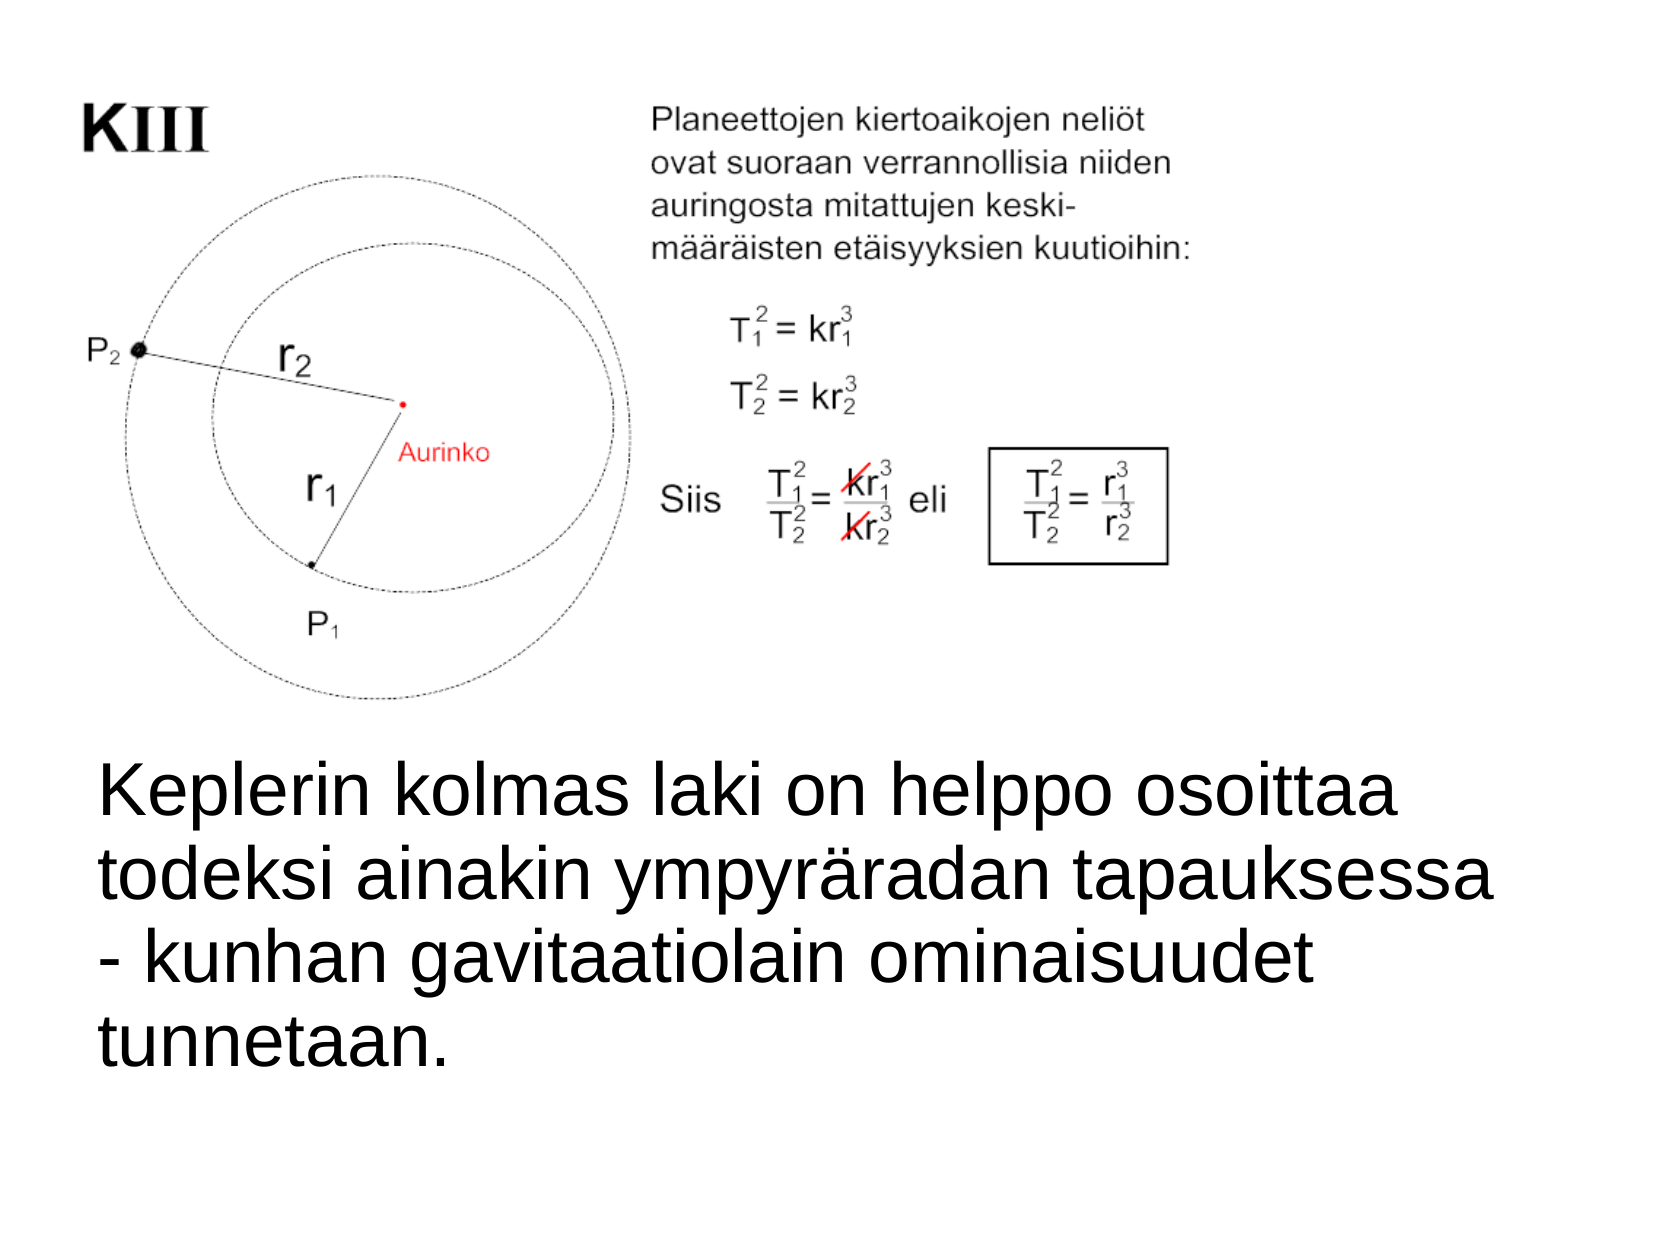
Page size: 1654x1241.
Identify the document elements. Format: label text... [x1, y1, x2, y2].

text_box Keplerin kolmas laki on helppo osoittaa todeksi ainakin ympyräradan tapauksessa - kunhan gavitaatiolain ominaisuudet tunnetaan. [82, 735, 1614, 1087]
picture [35, 40, 1294, 712]
